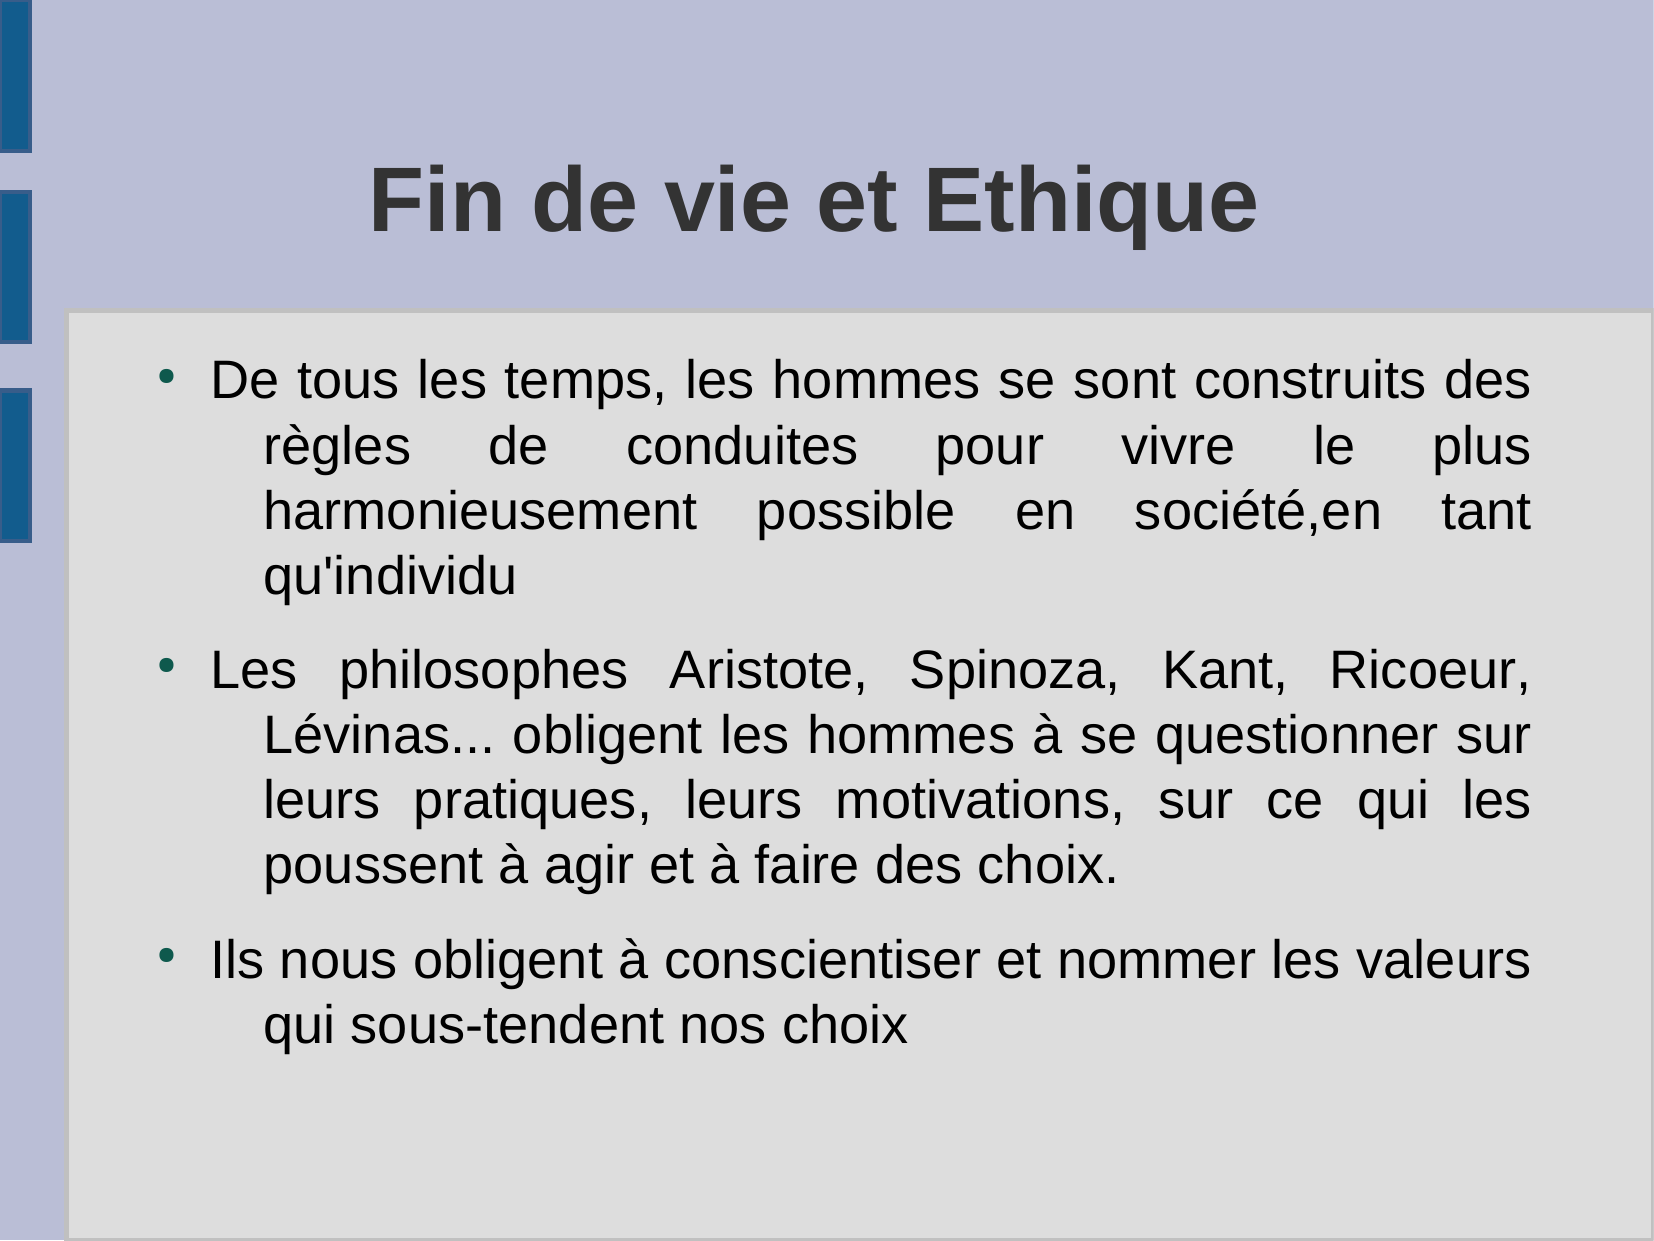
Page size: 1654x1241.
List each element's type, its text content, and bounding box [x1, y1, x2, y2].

list De tous les temps, les hommes se sont construits des règles de conduites pour vivre le plus harmonieusement possible en société,en tant qu'individu Les philosophes Aristote, Spinoza, Kant, Ricoeur, Lévinas... obligent les hommes à se questionner sur leurs pratiques, leurs motivations, sur ce qui les poussent à agir et à faire des choix. Ils nous obligent à conscientiser et nommer les valeurs qui sous-tendent nos choix [121, 344, 1534, 1112]
title Fin de vie et Ethique [121, 139, 1534, 251]
